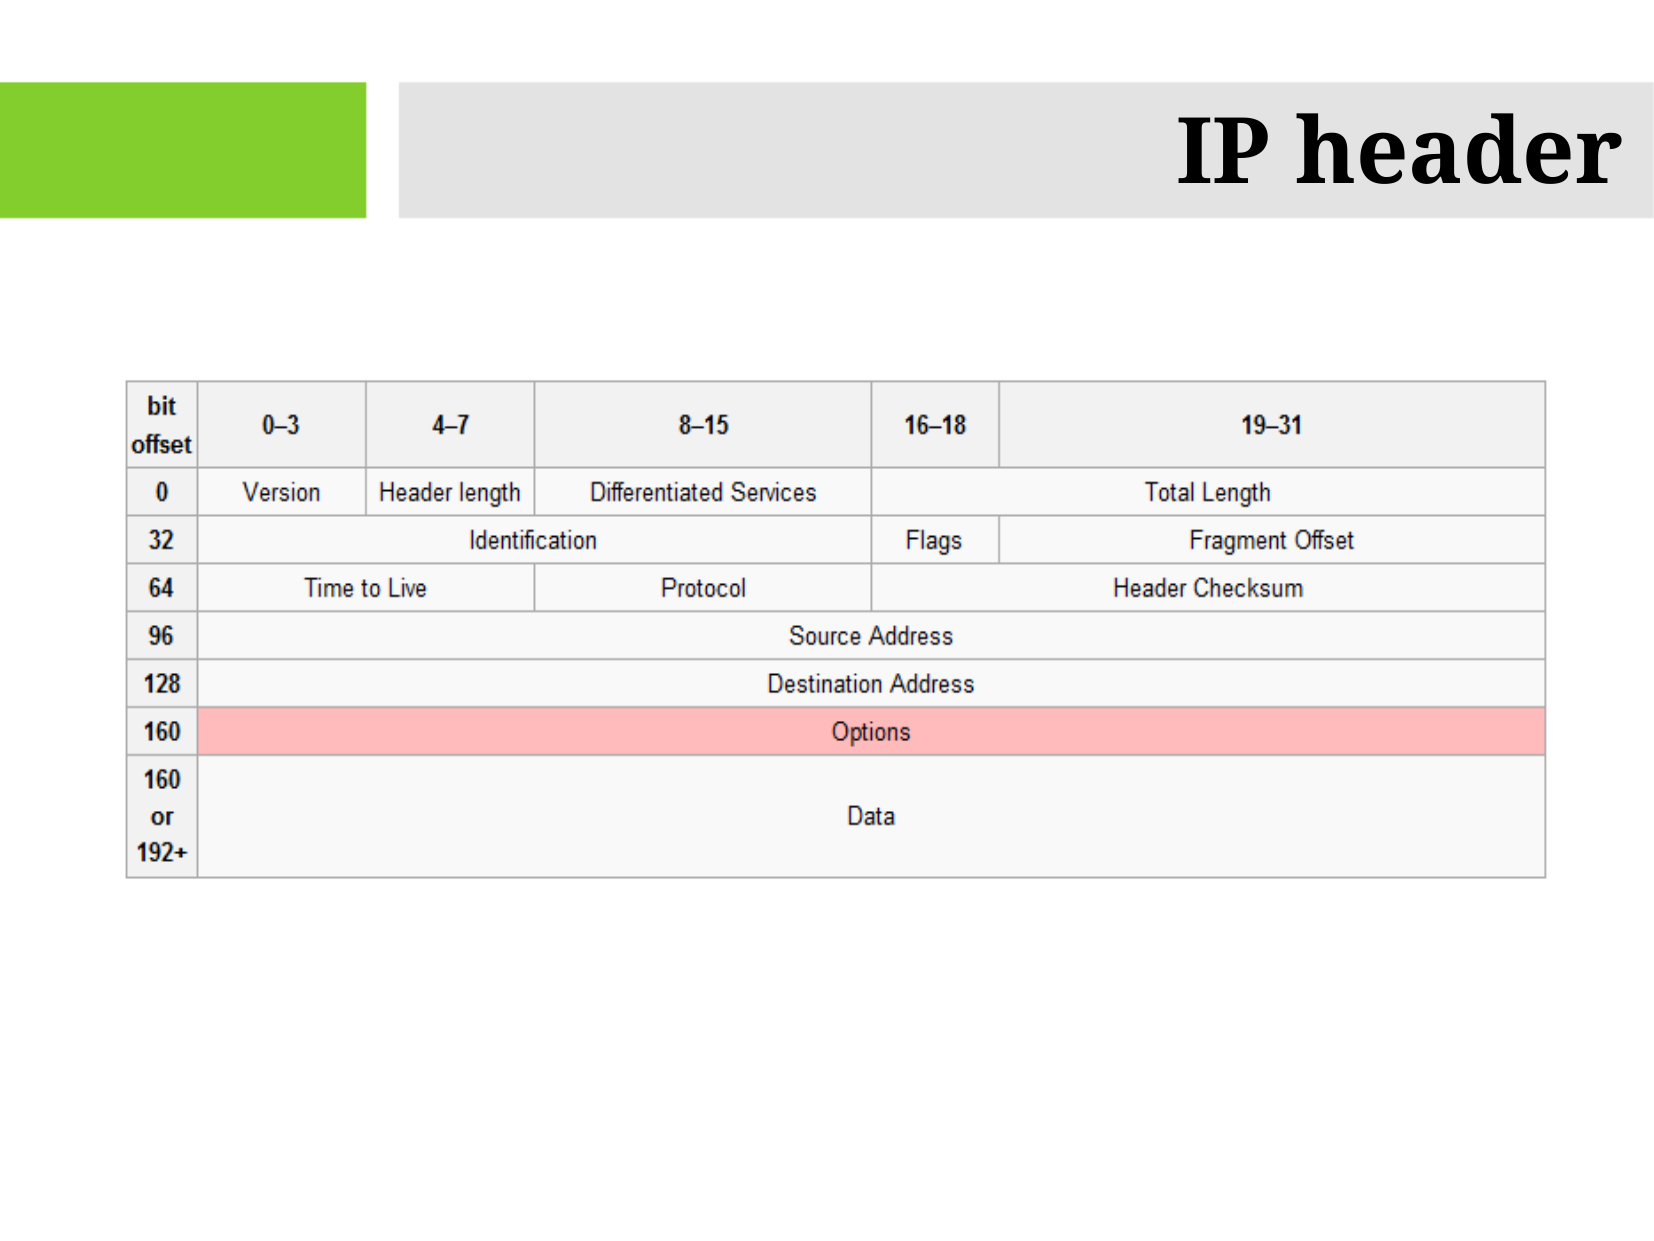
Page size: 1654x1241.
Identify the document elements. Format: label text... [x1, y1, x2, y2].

title IP header [313, 73, 1625, 223]
picture [0, 0, 1654, 1241]
